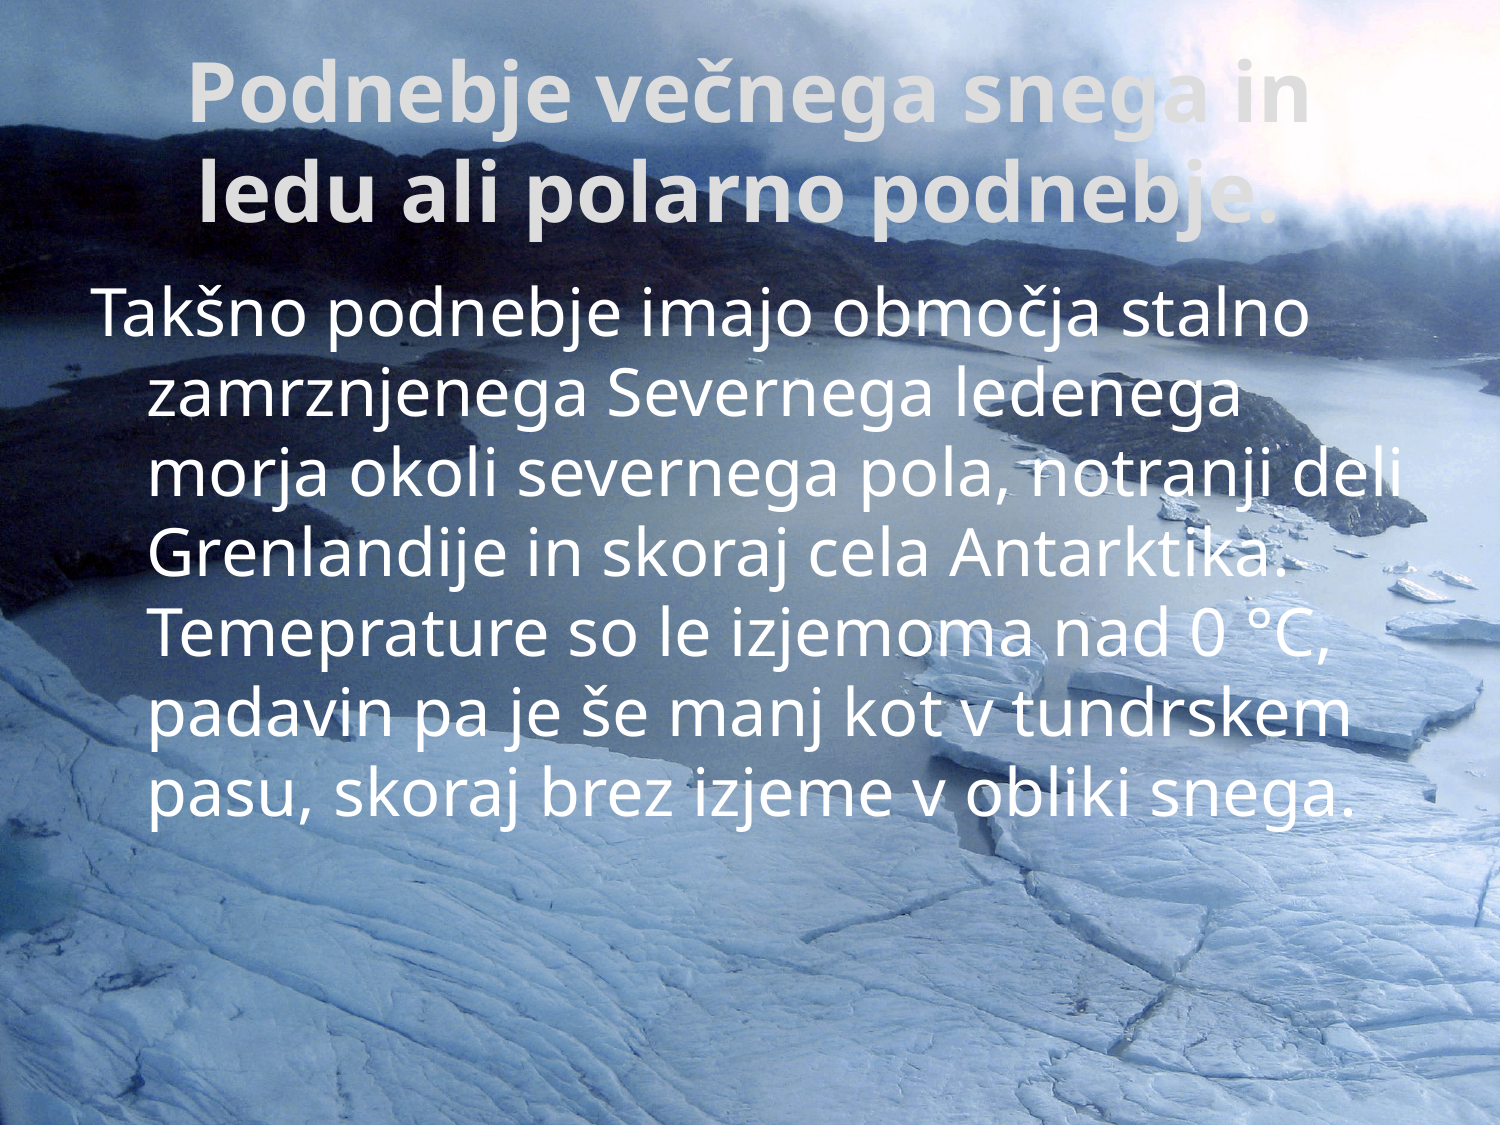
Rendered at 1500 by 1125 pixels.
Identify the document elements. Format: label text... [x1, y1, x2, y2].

title Podnebje večnega snega in ledu ali polarno podnebje. [75, 45, 1425, 233]
list Takšno podnebje imajo območja stalno zamrznjenega Severnega ledenega morja okoli severnega pola, notranji deli Grenlandije in skoraj cela Antarktika. Temeprature so le izjemoma nad 0 °C, padavin pa je še manj kot v tundrskem pasu, skoraj brez izjeme v obliki snega. [75, 262, 1425, 1005]
picture [0, 0, 1500, 1125]
